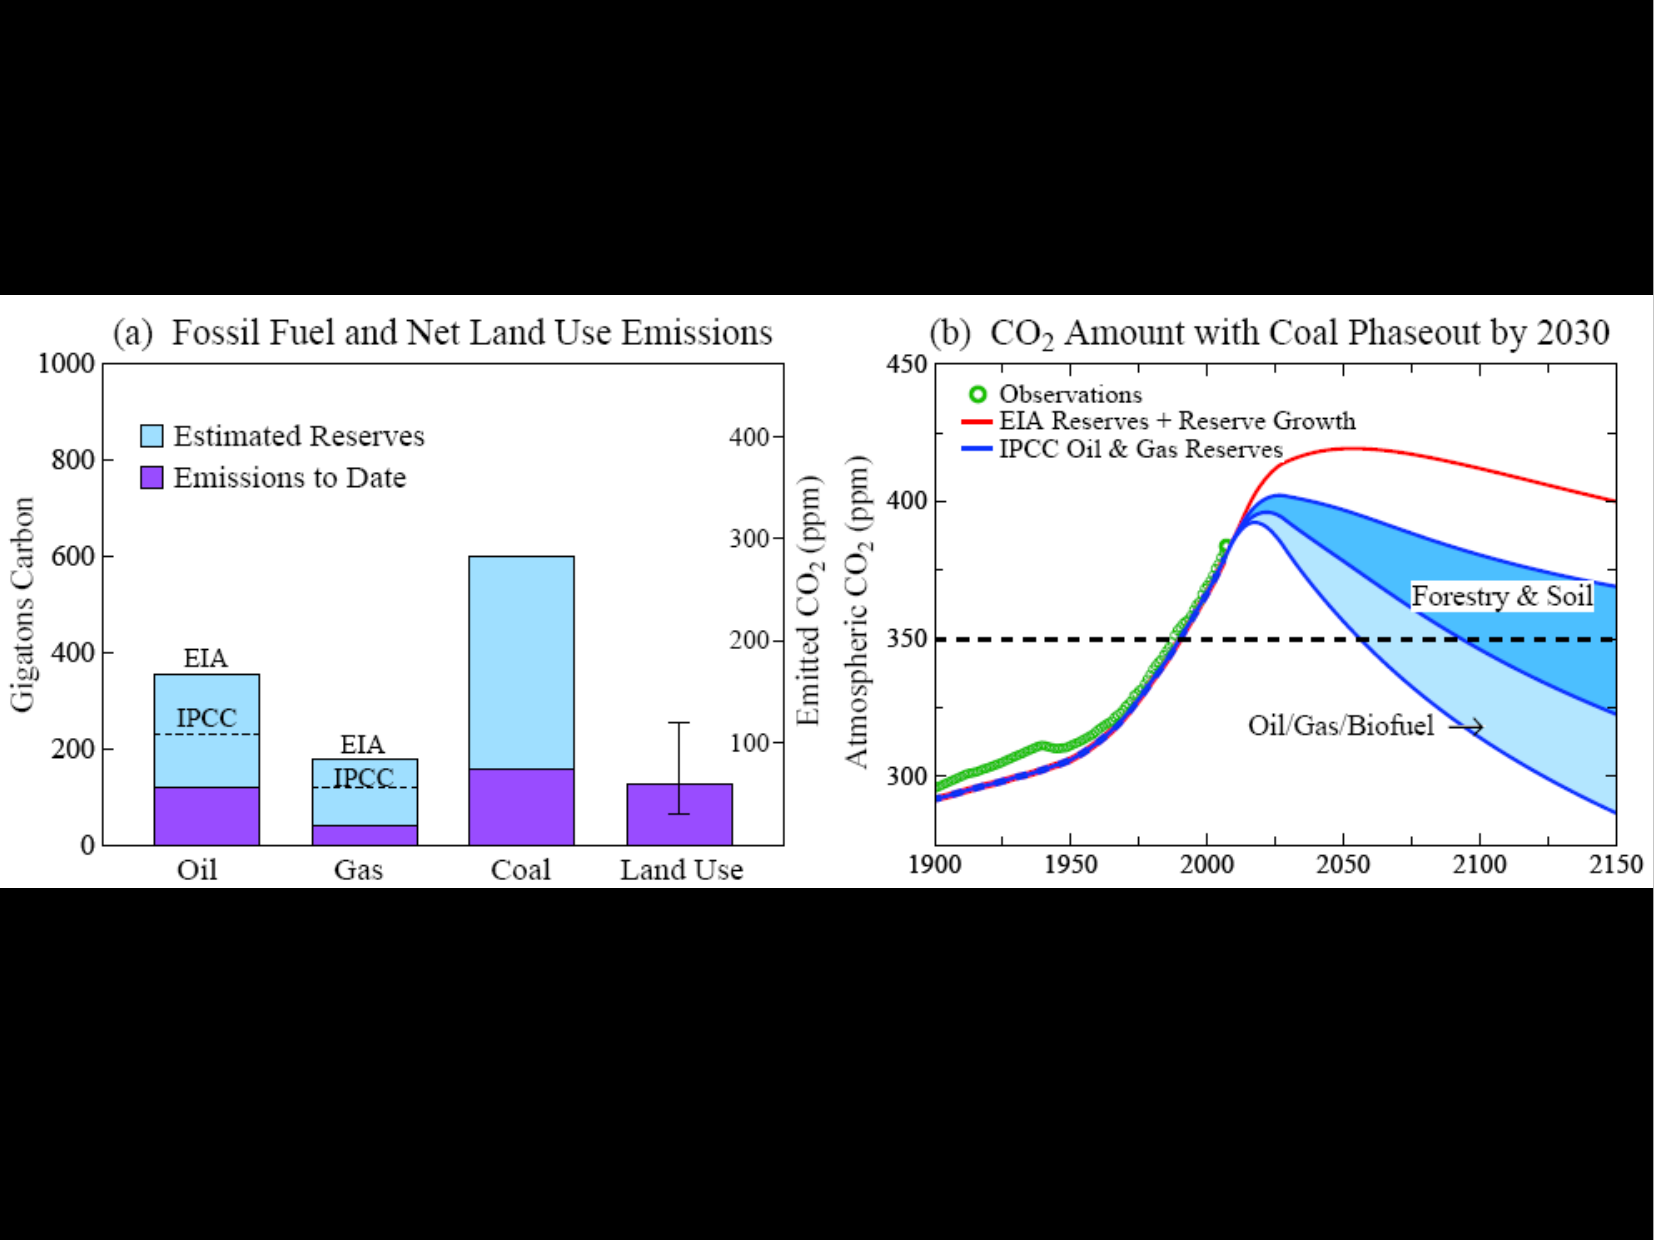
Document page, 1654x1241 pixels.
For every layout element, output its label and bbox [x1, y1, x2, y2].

picture [0, 295, 1654, 888]
